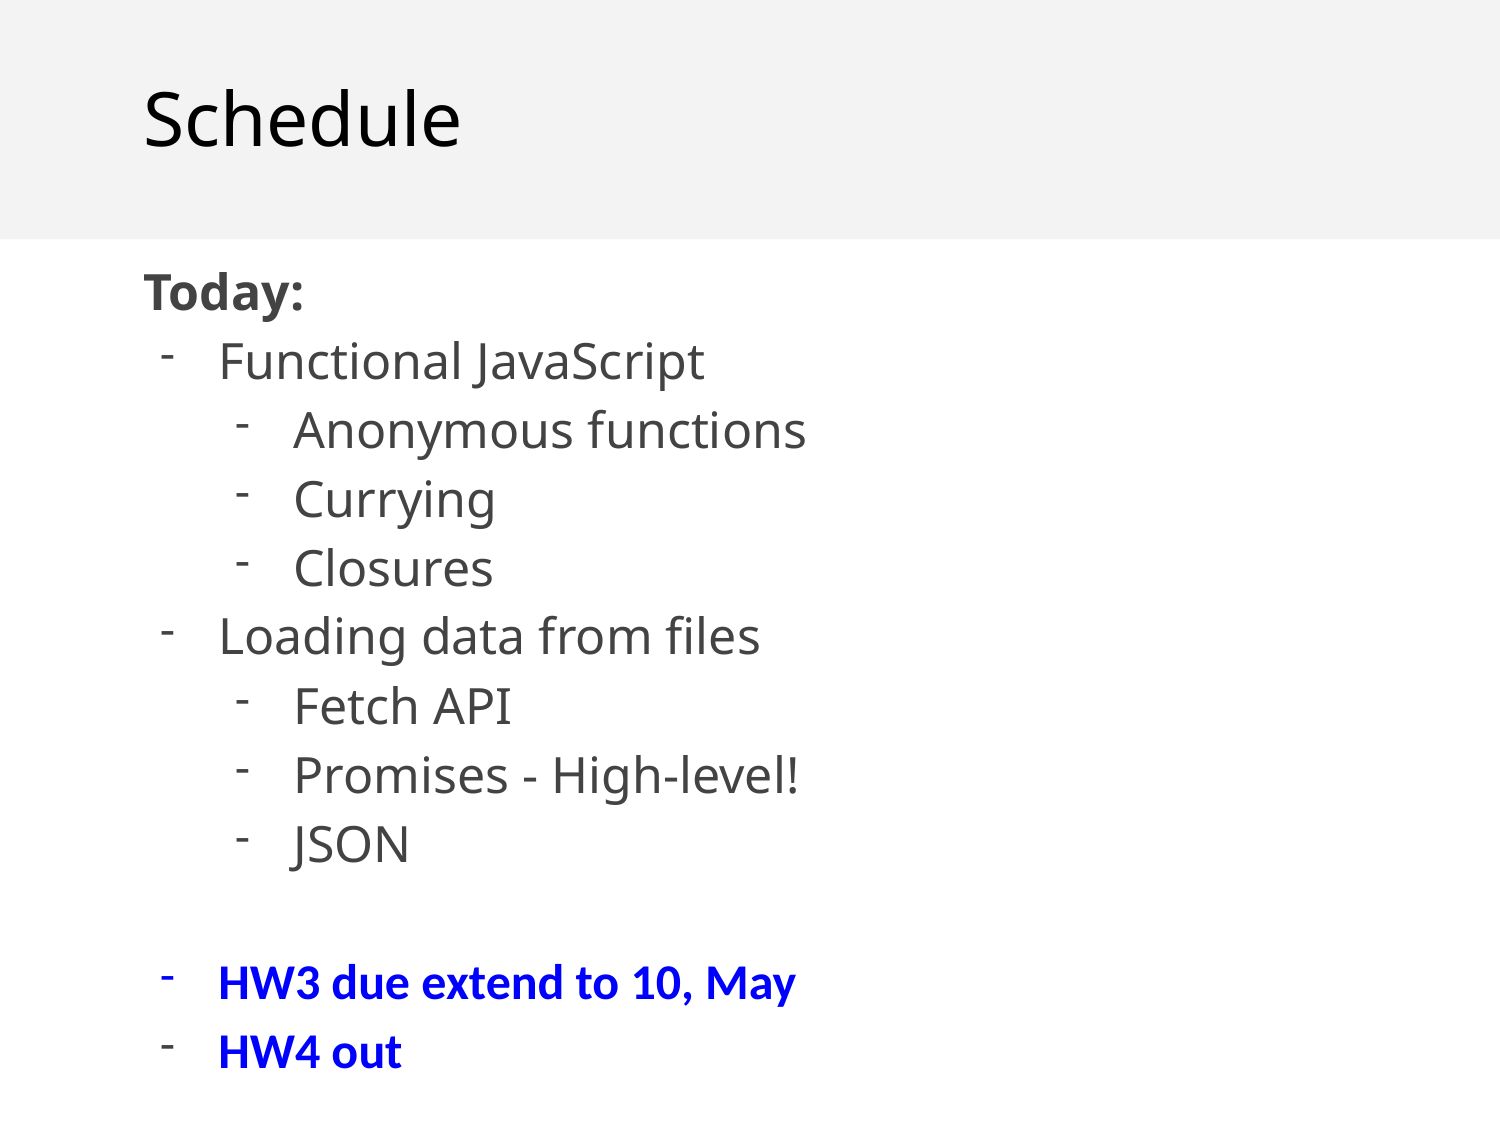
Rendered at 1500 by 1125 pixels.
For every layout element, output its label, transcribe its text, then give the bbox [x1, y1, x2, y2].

title Schedule [128, 56, 1372, 183]
list Today: Functional JavaScript Anonymous functions Currying Closures Loading data from files Fetch API Promises - High-level! JSON HW3 due extend to 10, May HW4 out [128, 236, 1372, 1074]
